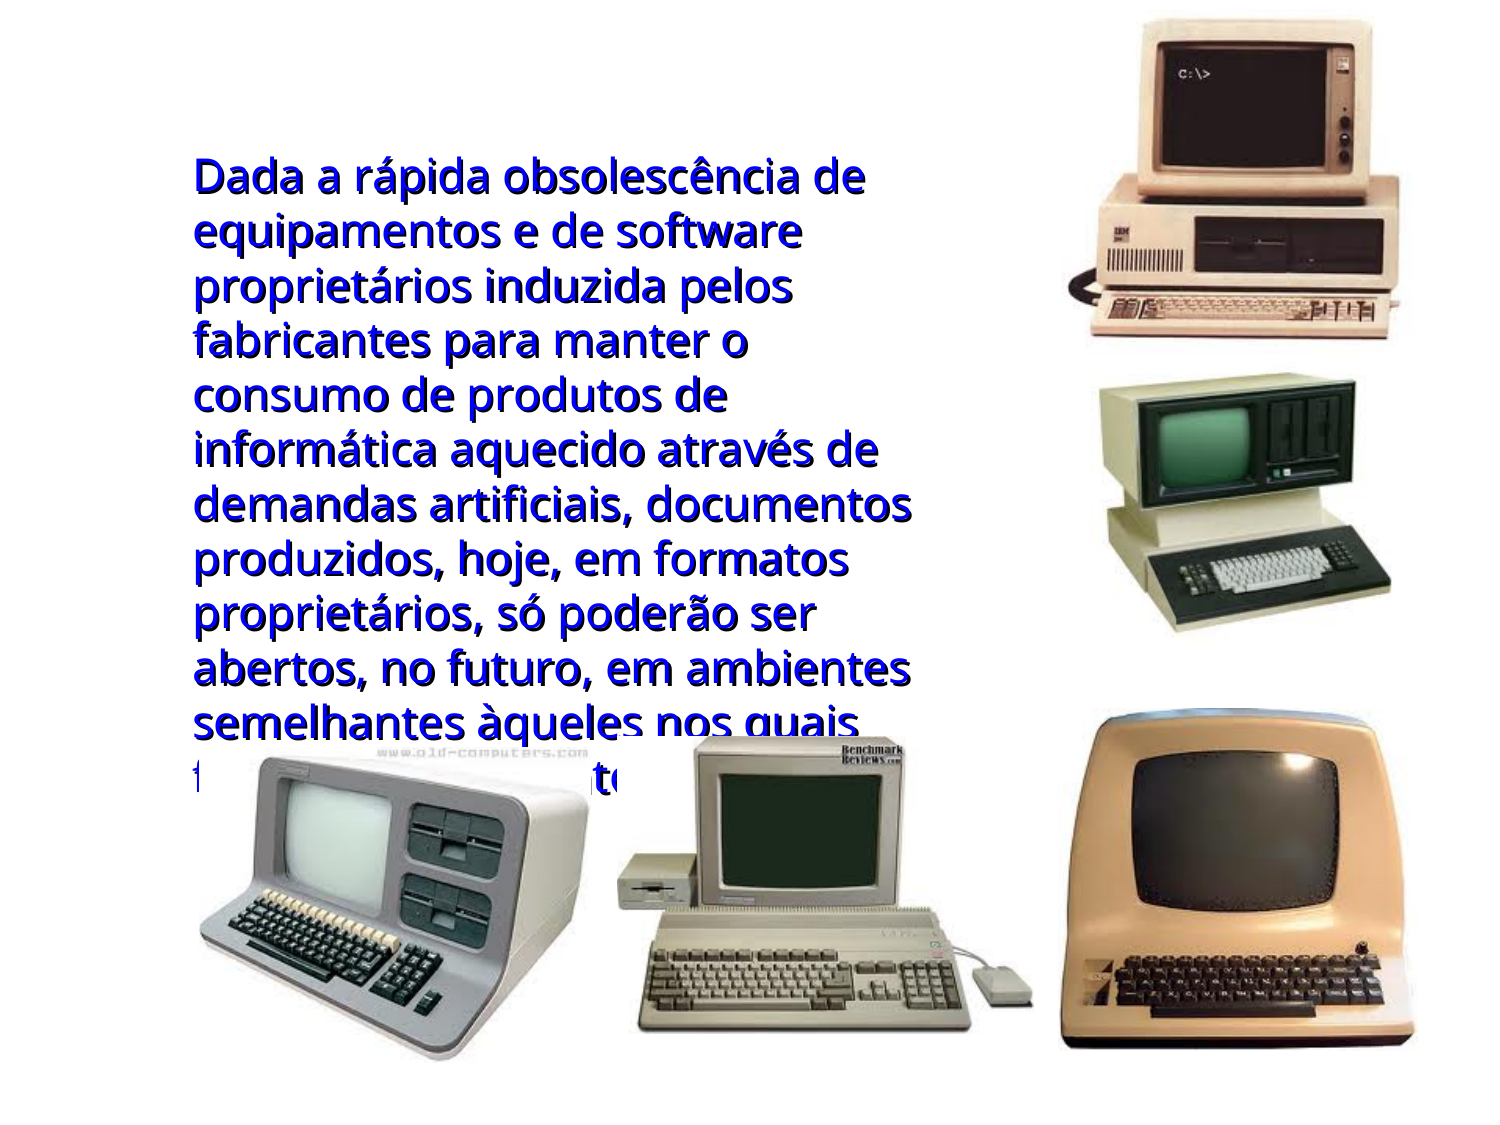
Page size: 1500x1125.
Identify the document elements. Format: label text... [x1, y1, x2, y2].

picture [1061, 9, 1418, 675]
picture [1058, 708, 1418, 1051]
list Dada a rápida obsolescência de equipamentos e de software proprietários induzida pelos fabricantes para manter o consumo de produtos de informática aquecido através de demandas artificiais, documentos produzidos, hoje, em formatos proprietários, só poderão ser abertos, no futuro, em ambientes semelhantes àqueles nos quais foram originalmente produzidos. [177, 138, 943, 857]
picture [199, 747, 591, 1063]
picture [617, 736, 1034, 1034]
